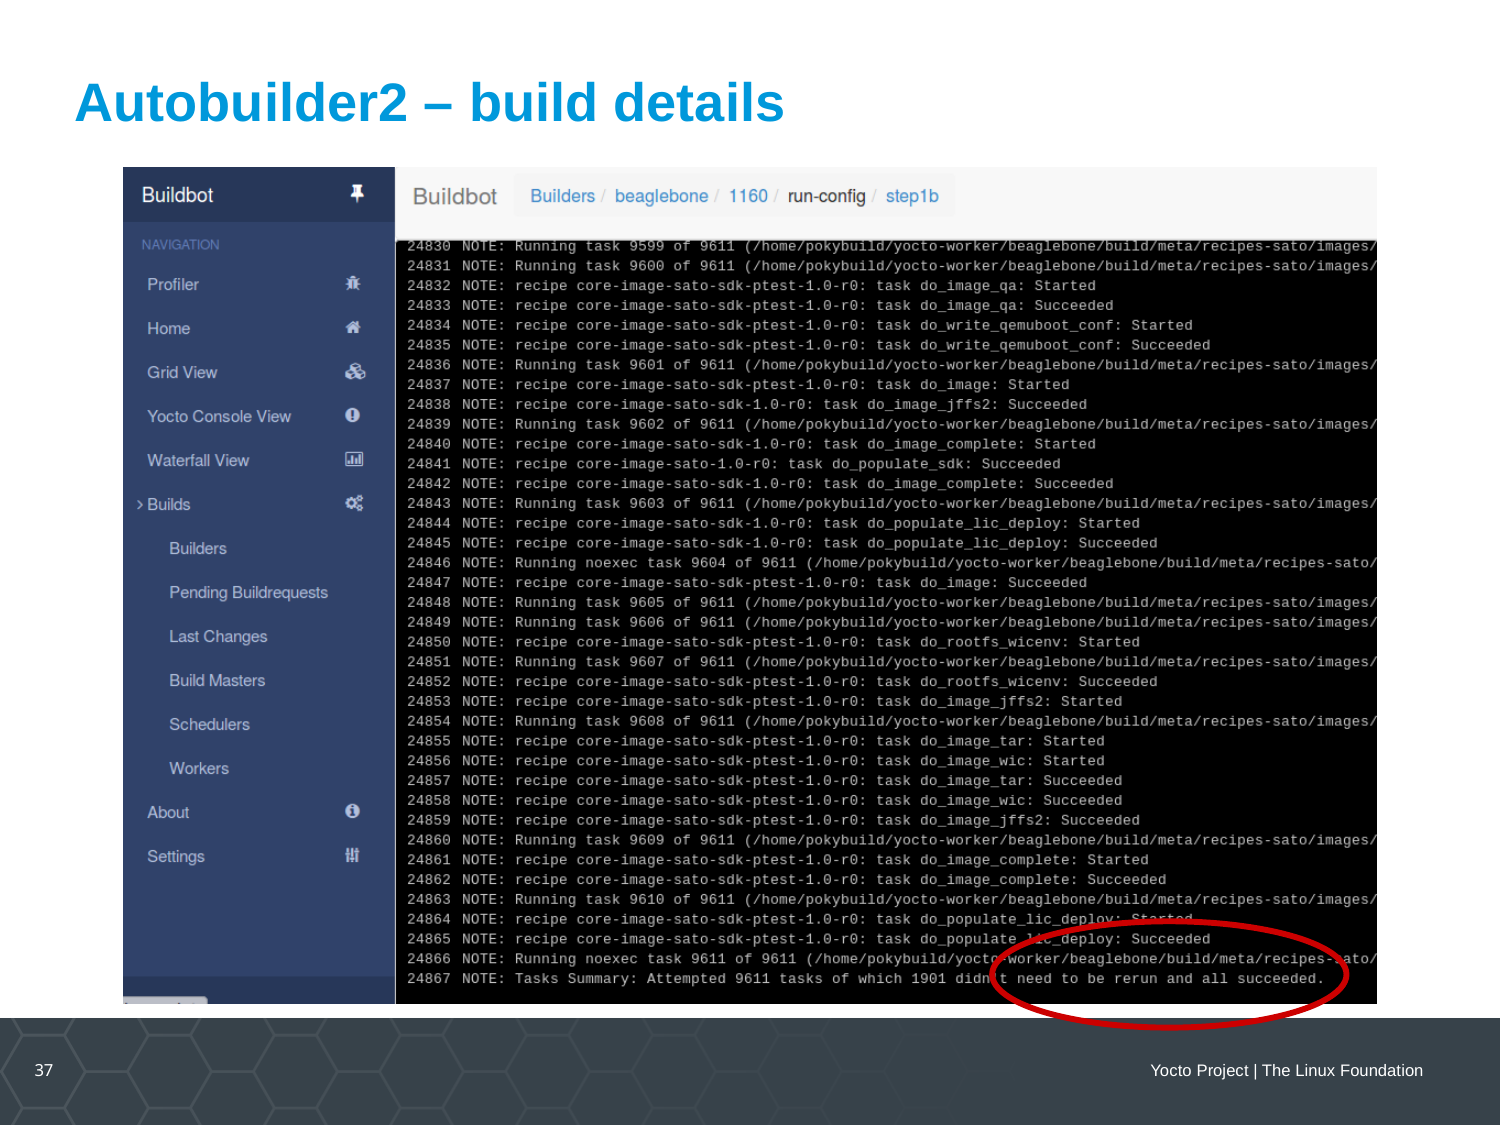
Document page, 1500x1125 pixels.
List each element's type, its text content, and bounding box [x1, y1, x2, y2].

text_box Autobuilder2 – build details [74, 67, 1424, 154]
picture [0, 0, 1500, 1125]
